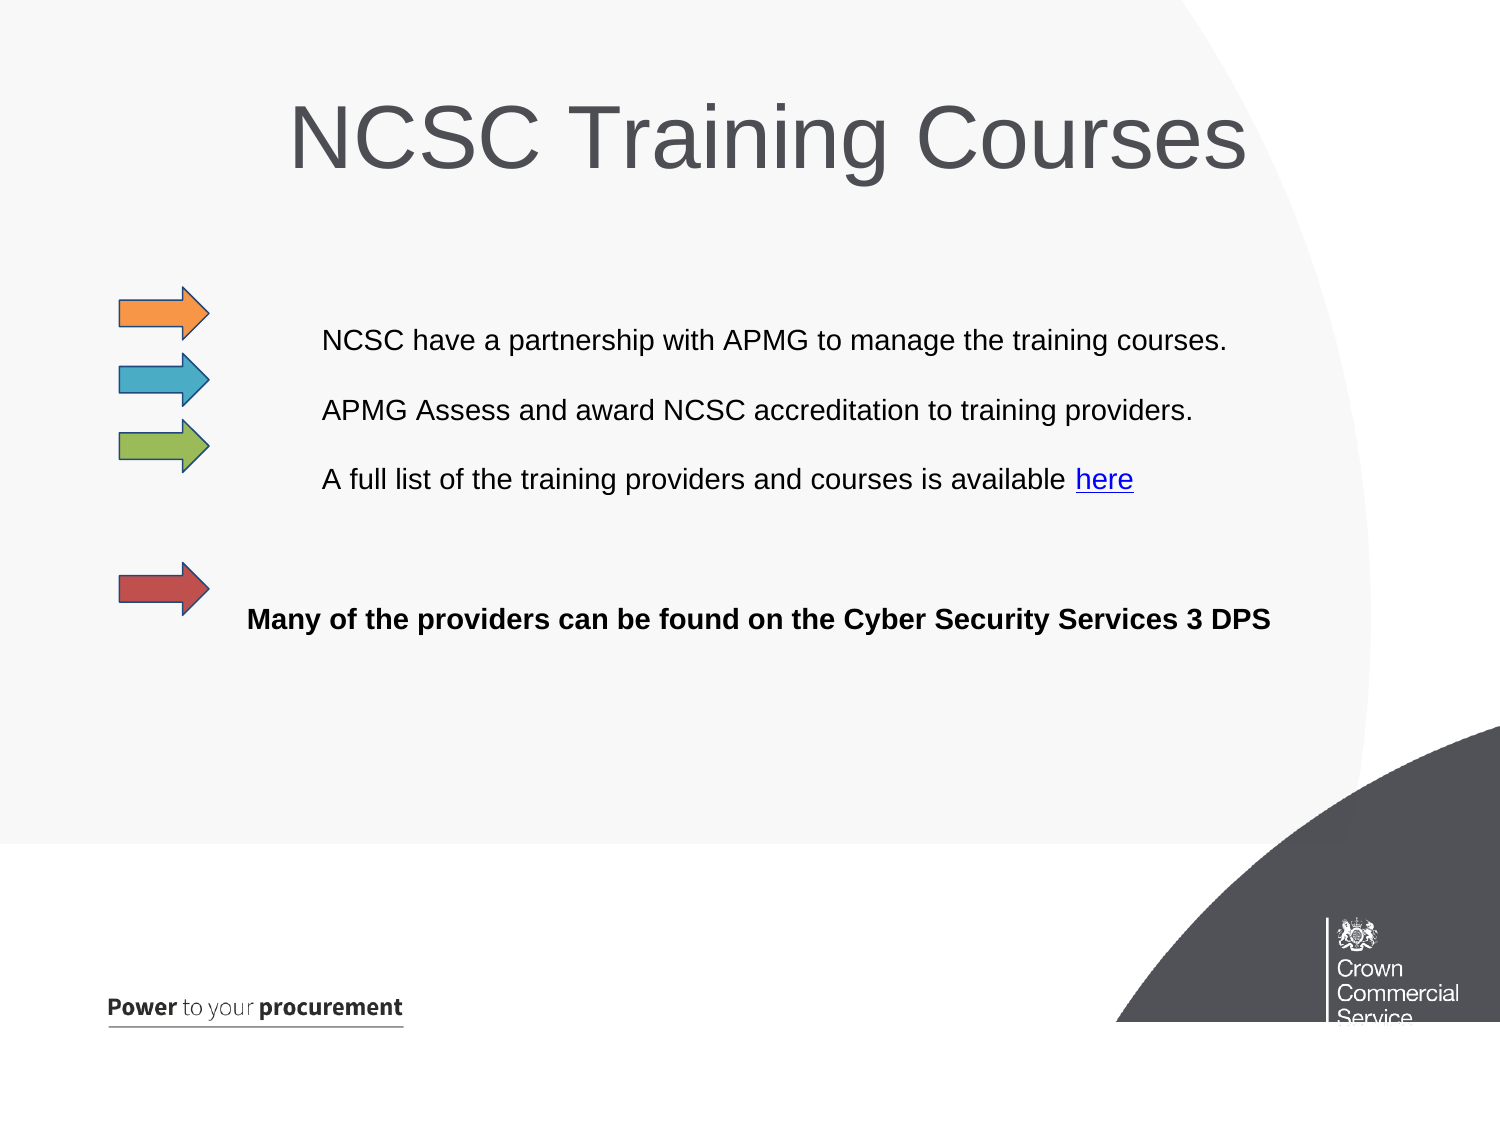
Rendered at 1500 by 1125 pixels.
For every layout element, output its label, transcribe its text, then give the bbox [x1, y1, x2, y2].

text_box NCSC have a partnership with APMG to manage the training courses. APMG Assess and award NCSC accreditation to training providers. A full list of the training providers and courses is available here Many of the providers can be found on the Cyber Security Services 3 DPS [231, 270, 1435, 691]
title NCSC Training Courses [96, 71, 1442, 210]
text_box [119, 419, 209, 473]
text_box [119, 353, 209, 407]
text_box [119, 562, 209, 616]
text_box [119, 287, 209, 340]
